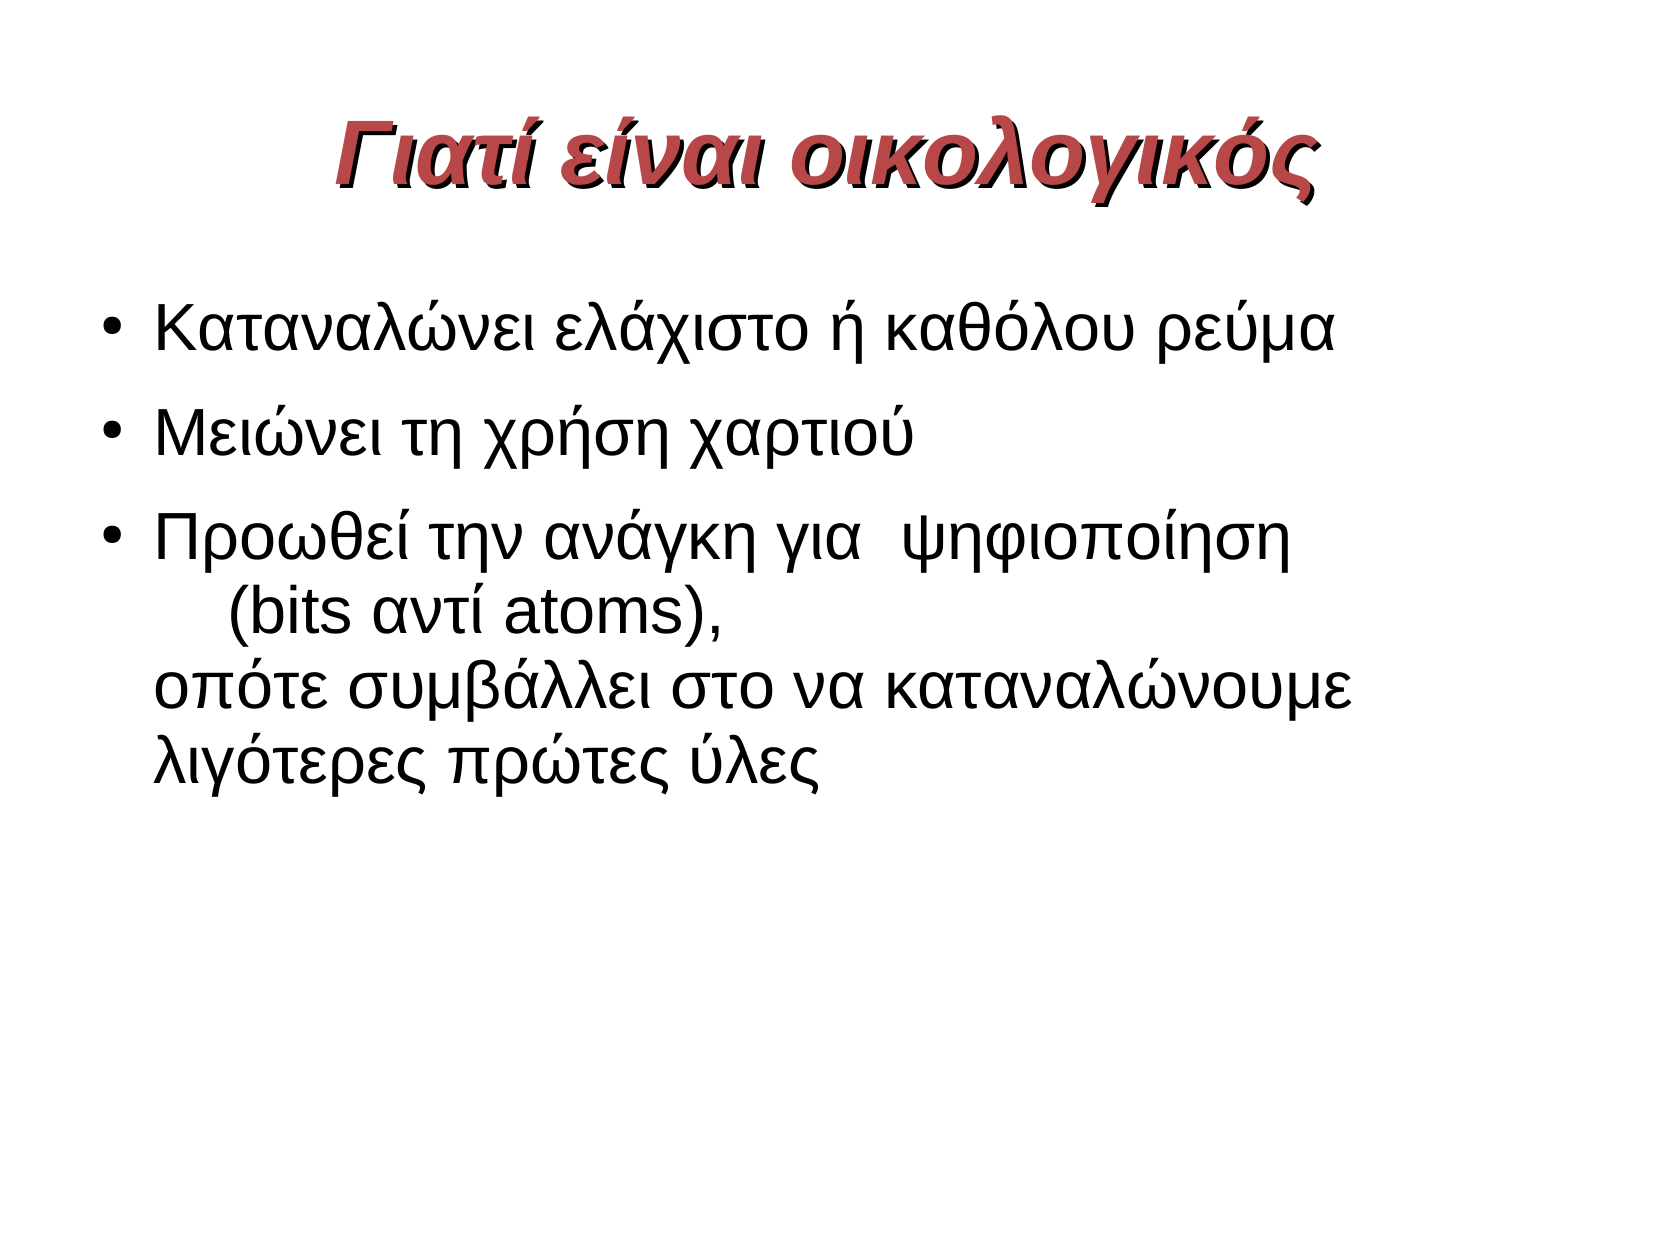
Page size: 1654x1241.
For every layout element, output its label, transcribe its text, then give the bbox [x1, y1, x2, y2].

title Γιατί είναι οικολογικός [82, 49, 1571, 257]
list Καταναλώνει ελάχιστο ή καθόλου ρεύμα Μειώνει τη χρήση χαρτιού Προωθεί την ανάγκη για ψηφιοποίηση (bits αντί atoms), οπότε συμβάλλει στο να καταναλώνουμε λιγότερες πρώτες ύλες [82, 290, 1571, 1109]
